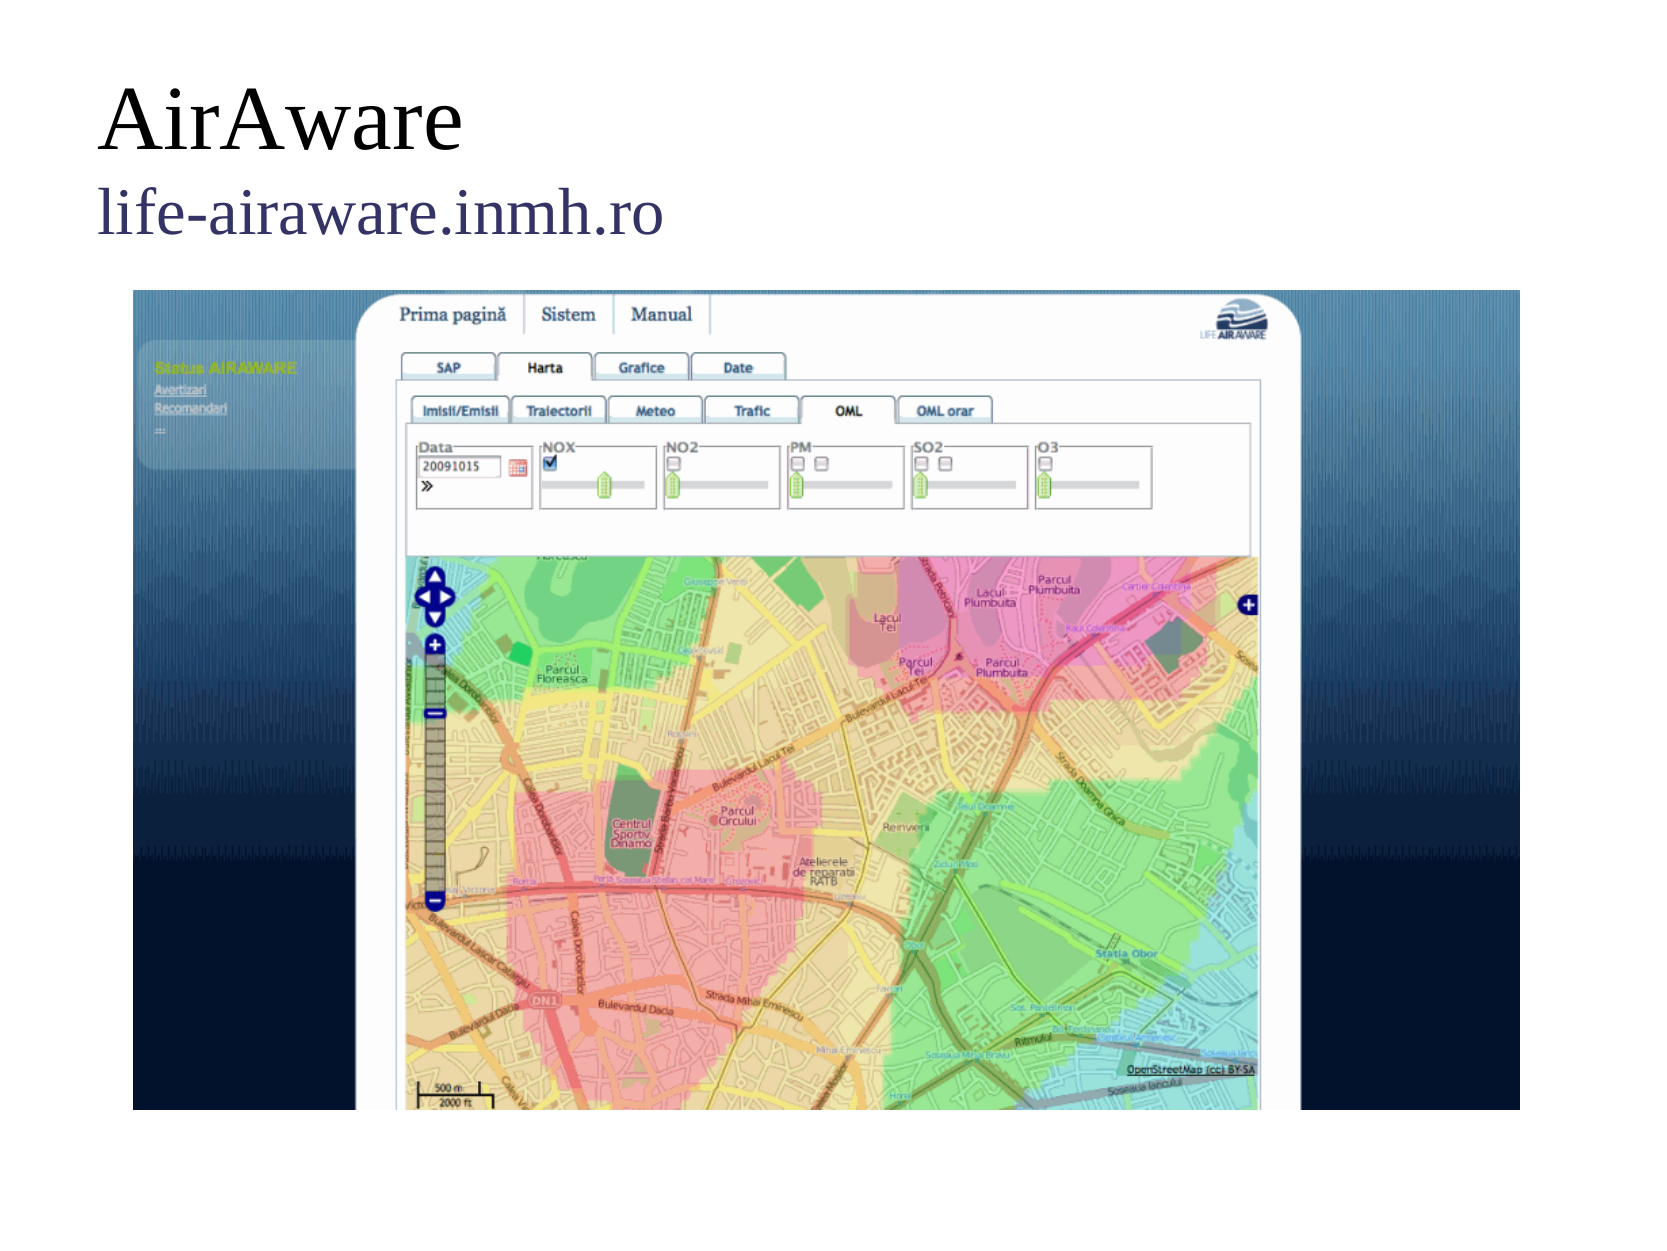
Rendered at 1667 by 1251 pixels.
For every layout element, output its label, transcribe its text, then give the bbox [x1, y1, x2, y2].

picture [133, 290, 1520, 1111]
title AirAware life-airaware.inmh.ro [82, 41, 1571, 265]
